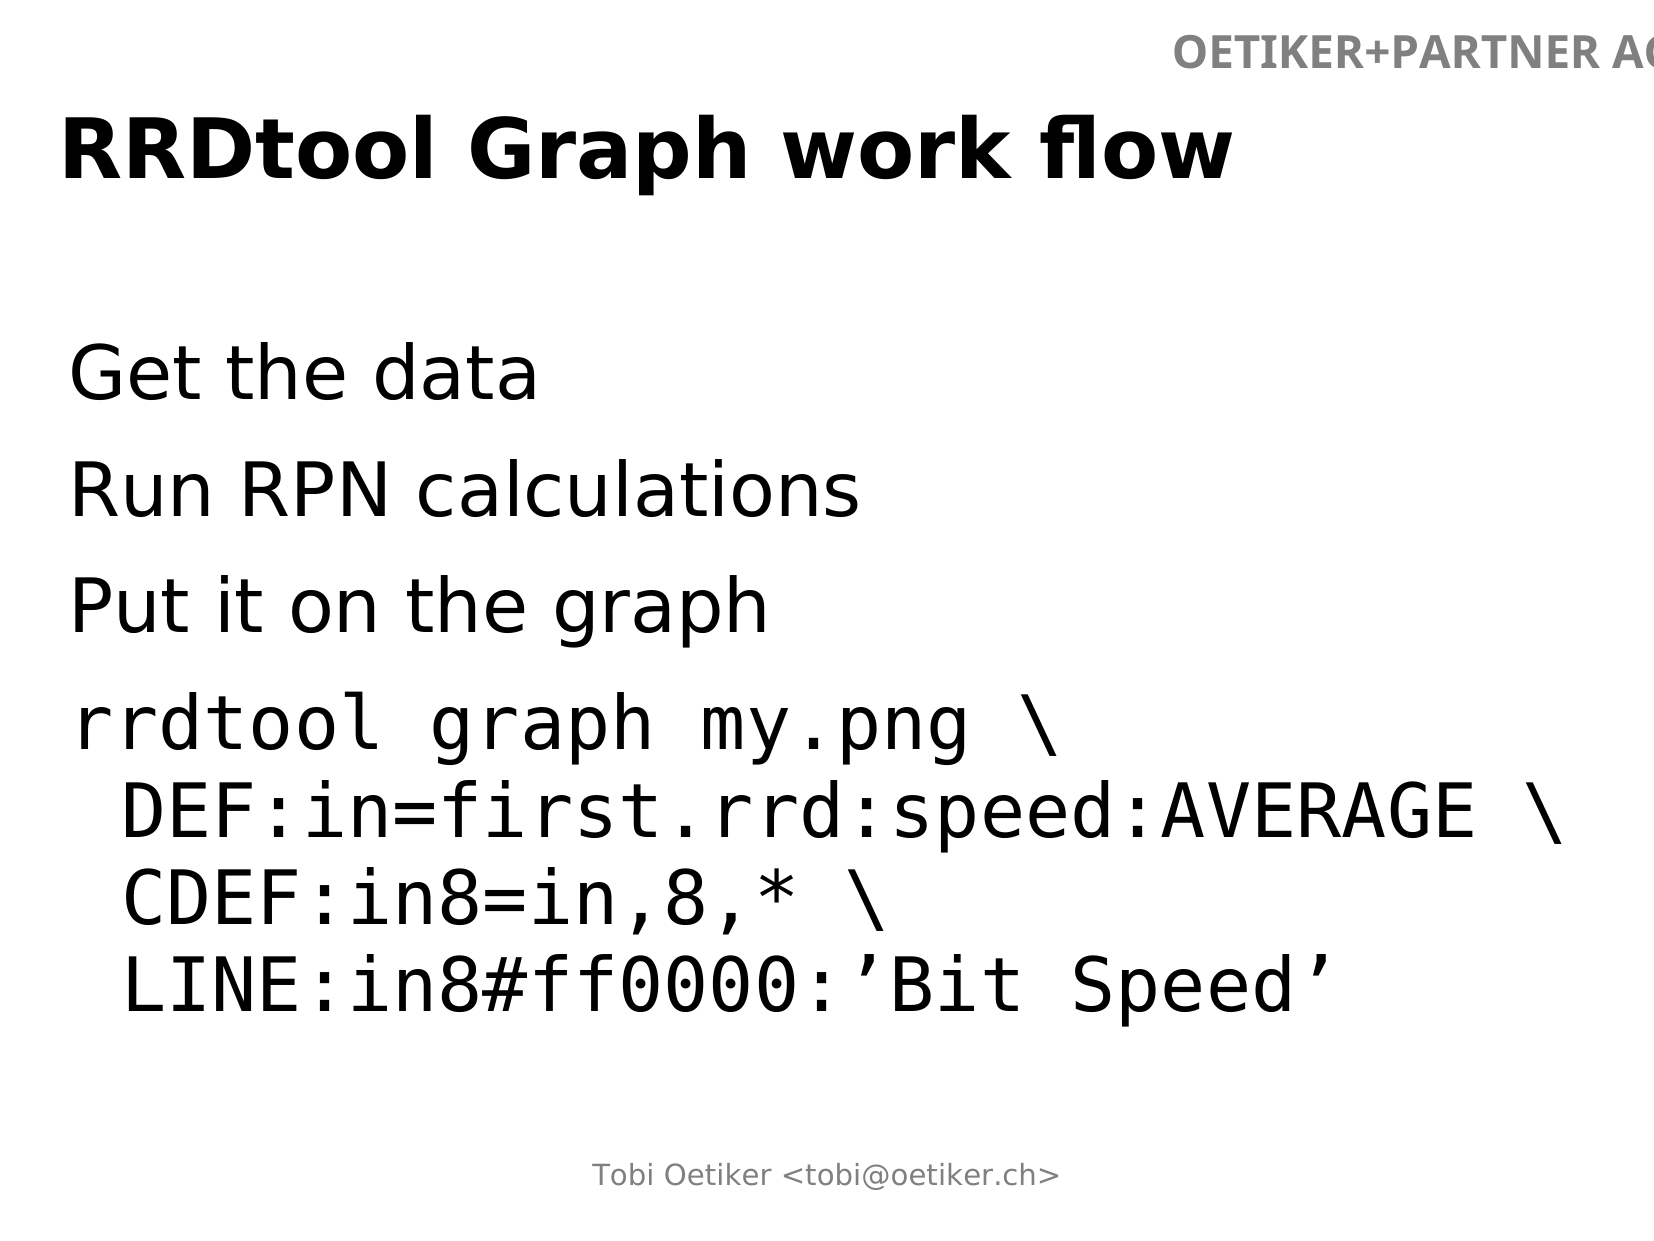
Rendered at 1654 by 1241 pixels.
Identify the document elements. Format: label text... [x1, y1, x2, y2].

title RRDtool Graph work flow [59, 75, 1607, 225]
list Get the data Run RPN calculations Put it on the graph rrdtool graph my.png \ DEF:in=first.rrd:speed:AVERAGE \ CDEF:in8=in,8,* \ LINE:in8#ff0000:’Bit Speed’ [50, 329, 1571, 1084]
